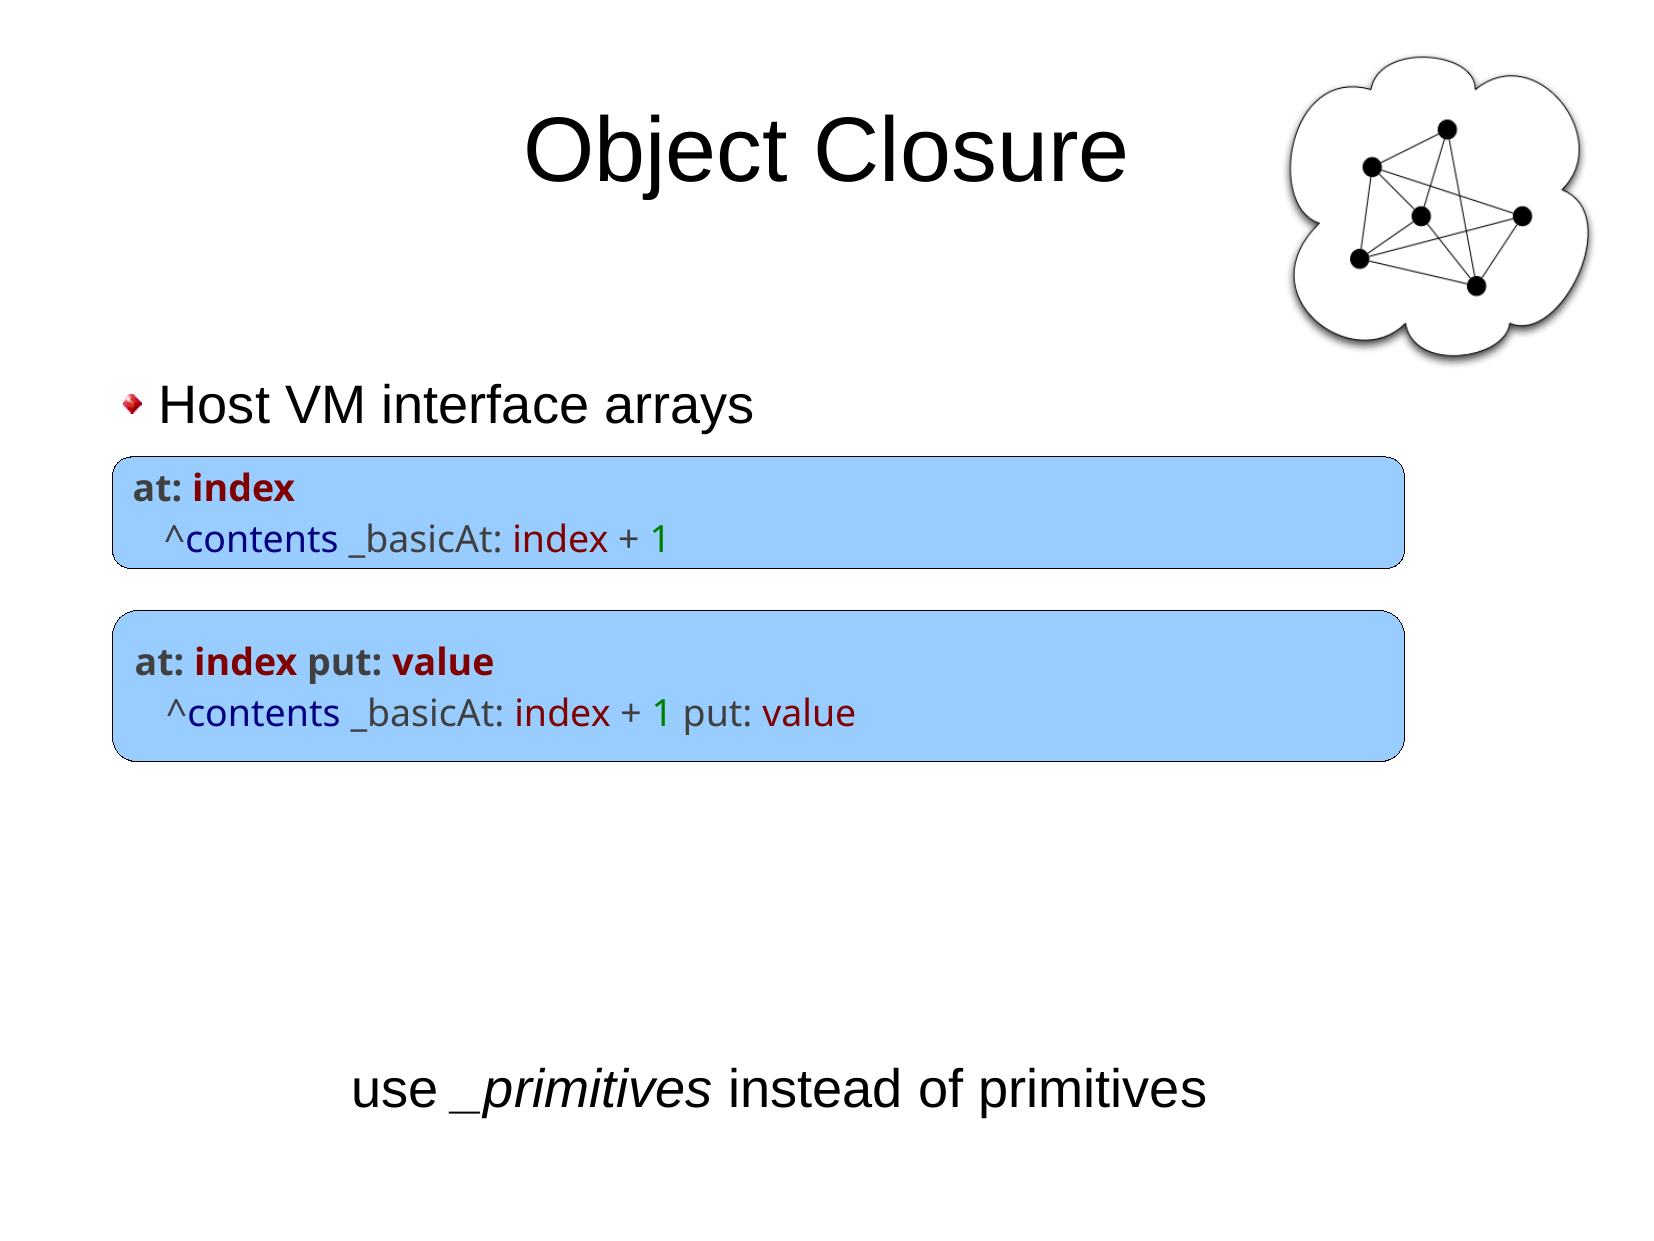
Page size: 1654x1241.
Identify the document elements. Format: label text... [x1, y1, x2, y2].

text_box at: index ^contents _basicAt: index + 1 [112, 456, 1405, 569]
picture [1275, 37, 1613, 376]
text_box Object Closure [143, 91, 1275, 209]
text_box Host VM interface arrays [37, 366, 1351, 474]
text_box at: index put: value ^contents _basicAt: index + 1 put: value [112, 610, 1405, 762]
text_box use _primitives instead of primitives [229, 1051, 1318, 1159]
